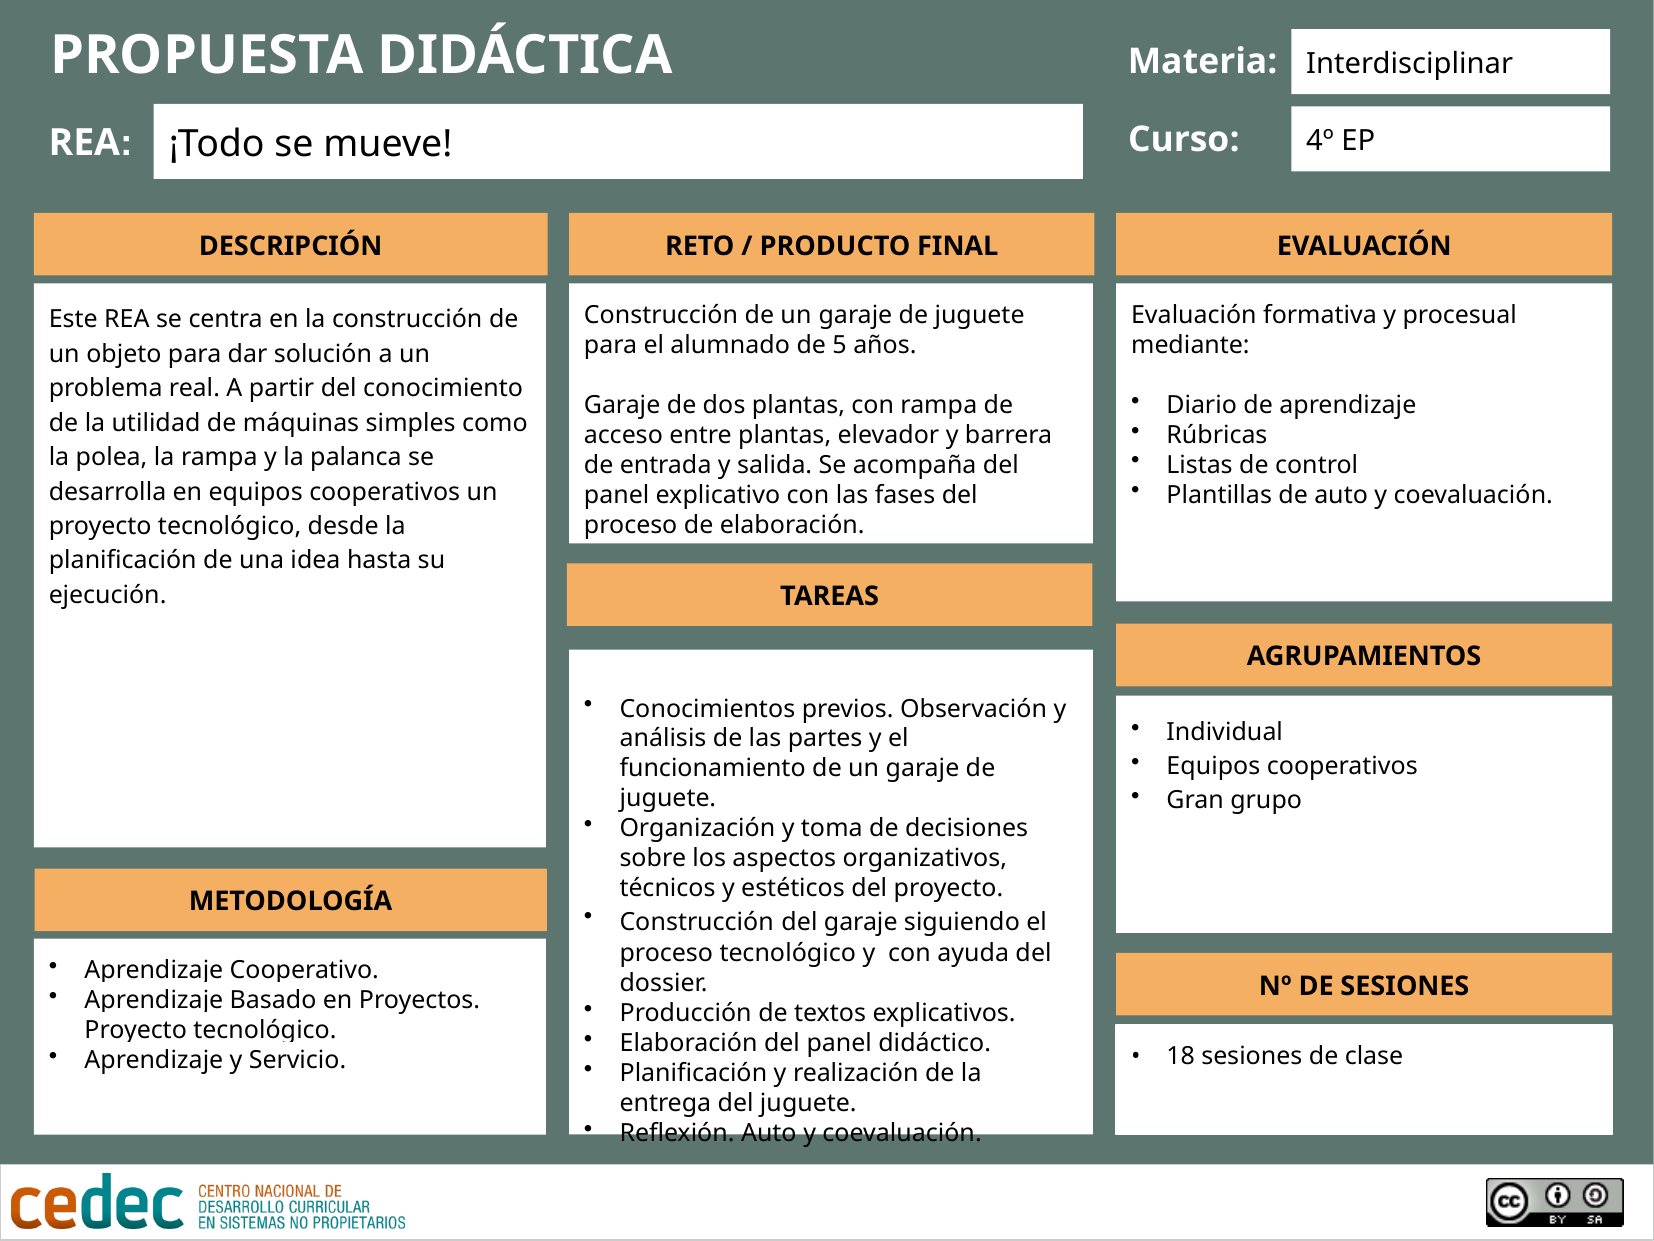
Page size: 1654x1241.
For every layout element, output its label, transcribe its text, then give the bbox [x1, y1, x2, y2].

text_box 18 sesiones de clase [1116, 1024, 1613, 1135]
text_box AGRUPAMIENTOS [1116, 623, 1613, 687]
text_box Conocimientos previos. Observación y análisis de las partes y el funcionamiento de un garaje de juguete. Organización y toma de decisiones sobre los aspectos organizativos, técnicos y estéticos del proyecto. Construcción del garaje siguiendo el proceso tecnológico y con ayuda del dossier. Producción de textos explicativos. Elaboración del panel didáctico. Planificación y realización de la entrega del juguete. Reflexión. Auto y coevaluación. [569, 649, 1093, 1135]
picture [11, 1173, 405, 1229]
text_box Nº DE SESIONES [1116, 952, 1613, 1016]
text_box REA: [33, 110, 153, 174]
text_box DESCRIPCIÓN [33, 212, 548, 276]
text_box Interdisciplinar [1291, 29, 1611, 95]
text_box Materia: [1113, 30, 1291, 94]
text_box PROPUESTA DIDÁCTICA [35, 11, 1028, 110]
text_box METODOLOGÍA [34, 868, 547, 932]
text_box 4º EP [1291, 106, 1611, 172]
picture [1486, 1178, 1624, 1227]
text_box EVALUACIÓN [1116, 212, 1613, 276]
text_box Aprendizaje Cooperativo. Aprendizaje Basado en Proyectos. Proyecto tecnológico. Aprendizaje y Servicio. [33, 938, 546, 1135]
text_box Construcción de un garaje de juguete para el alumnado de 5 años. Garaje de dos plantas, con rampa de acceso entre plantas, elevador y barrera de entrada y salida. Se acompaña del panel explicativo con las fases del proceso de elaboración. [569, 283, 1093, 544]
text_box [0, 1164, 1654, 1241]
text_box Evaluación formativa y procesual mediante: Diario de aprendizaje Rúbricas Listas de control Plantillas de auto y coevaluación. [1116, 283, 1613, 602]
text_box ¡Todo se mueve! [153, 103, 1083, 179]
text_box Este REA se centra en la construcción de un objeto para dar solución a un problema real. A partir del conocimiento de la utilidad de máquinas simples como la polea, la rampa y la palanca se desarrolla en equipos cooperativos un proyecto tecnológico, desde la planificación de una idea hasta su ejecución. [33, 283, 546, 848]
text_box Curso: [1113, 109, 1303, 173]
text_box RETO / PRODUCTO FINAL [569, 212, 1095, 276]
text_box TAREAS [566, 563, 1093, 626]
text_box Individual Equipos cooperativos Gran grupo [1116, 695, 1613, 933]
